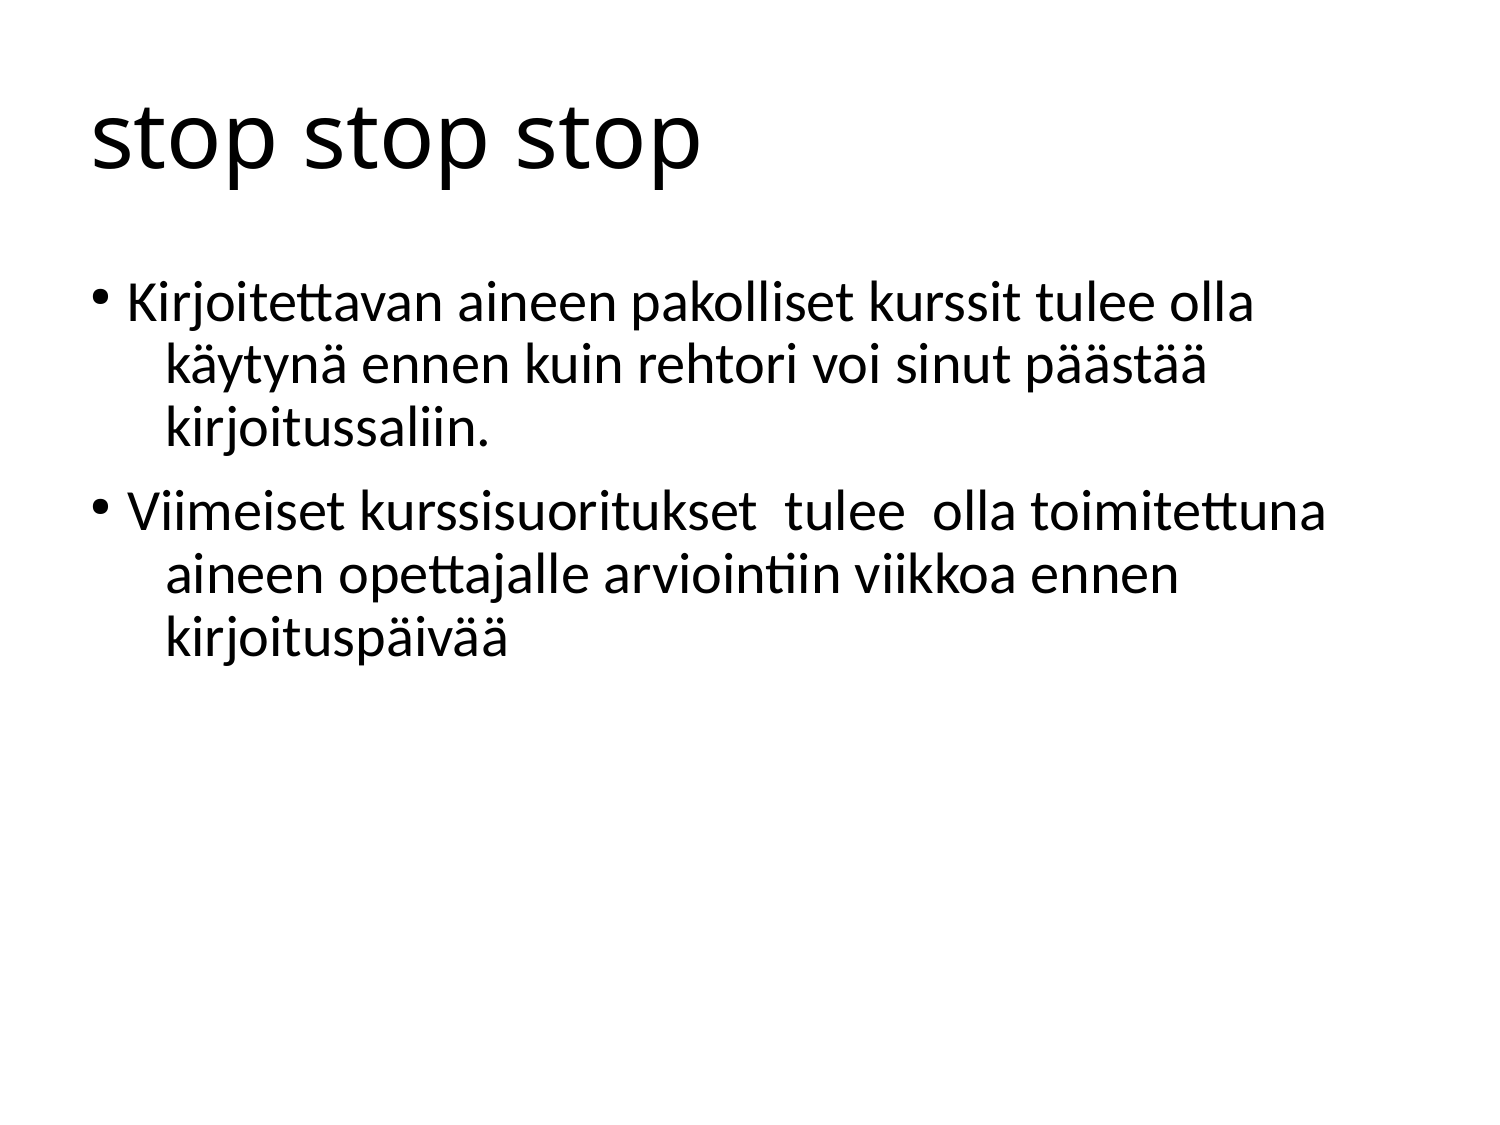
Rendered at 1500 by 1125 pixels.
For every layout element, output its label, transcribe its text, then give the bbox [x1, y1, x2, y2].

list Kirjoitettavan aineen pakolliset kurssit tulee olla käytynä ennen kuin rehtori voi sinut päästää kirjoitussaliin. Viimeiset kurssisuoritukset tulee olla toimitettuna aineen opettajalle arviointiin viikkoa ennen kirjoituspäivää [75, 263, 1425, 916]
title stop stop stop [75, 44, 1425, 233]
